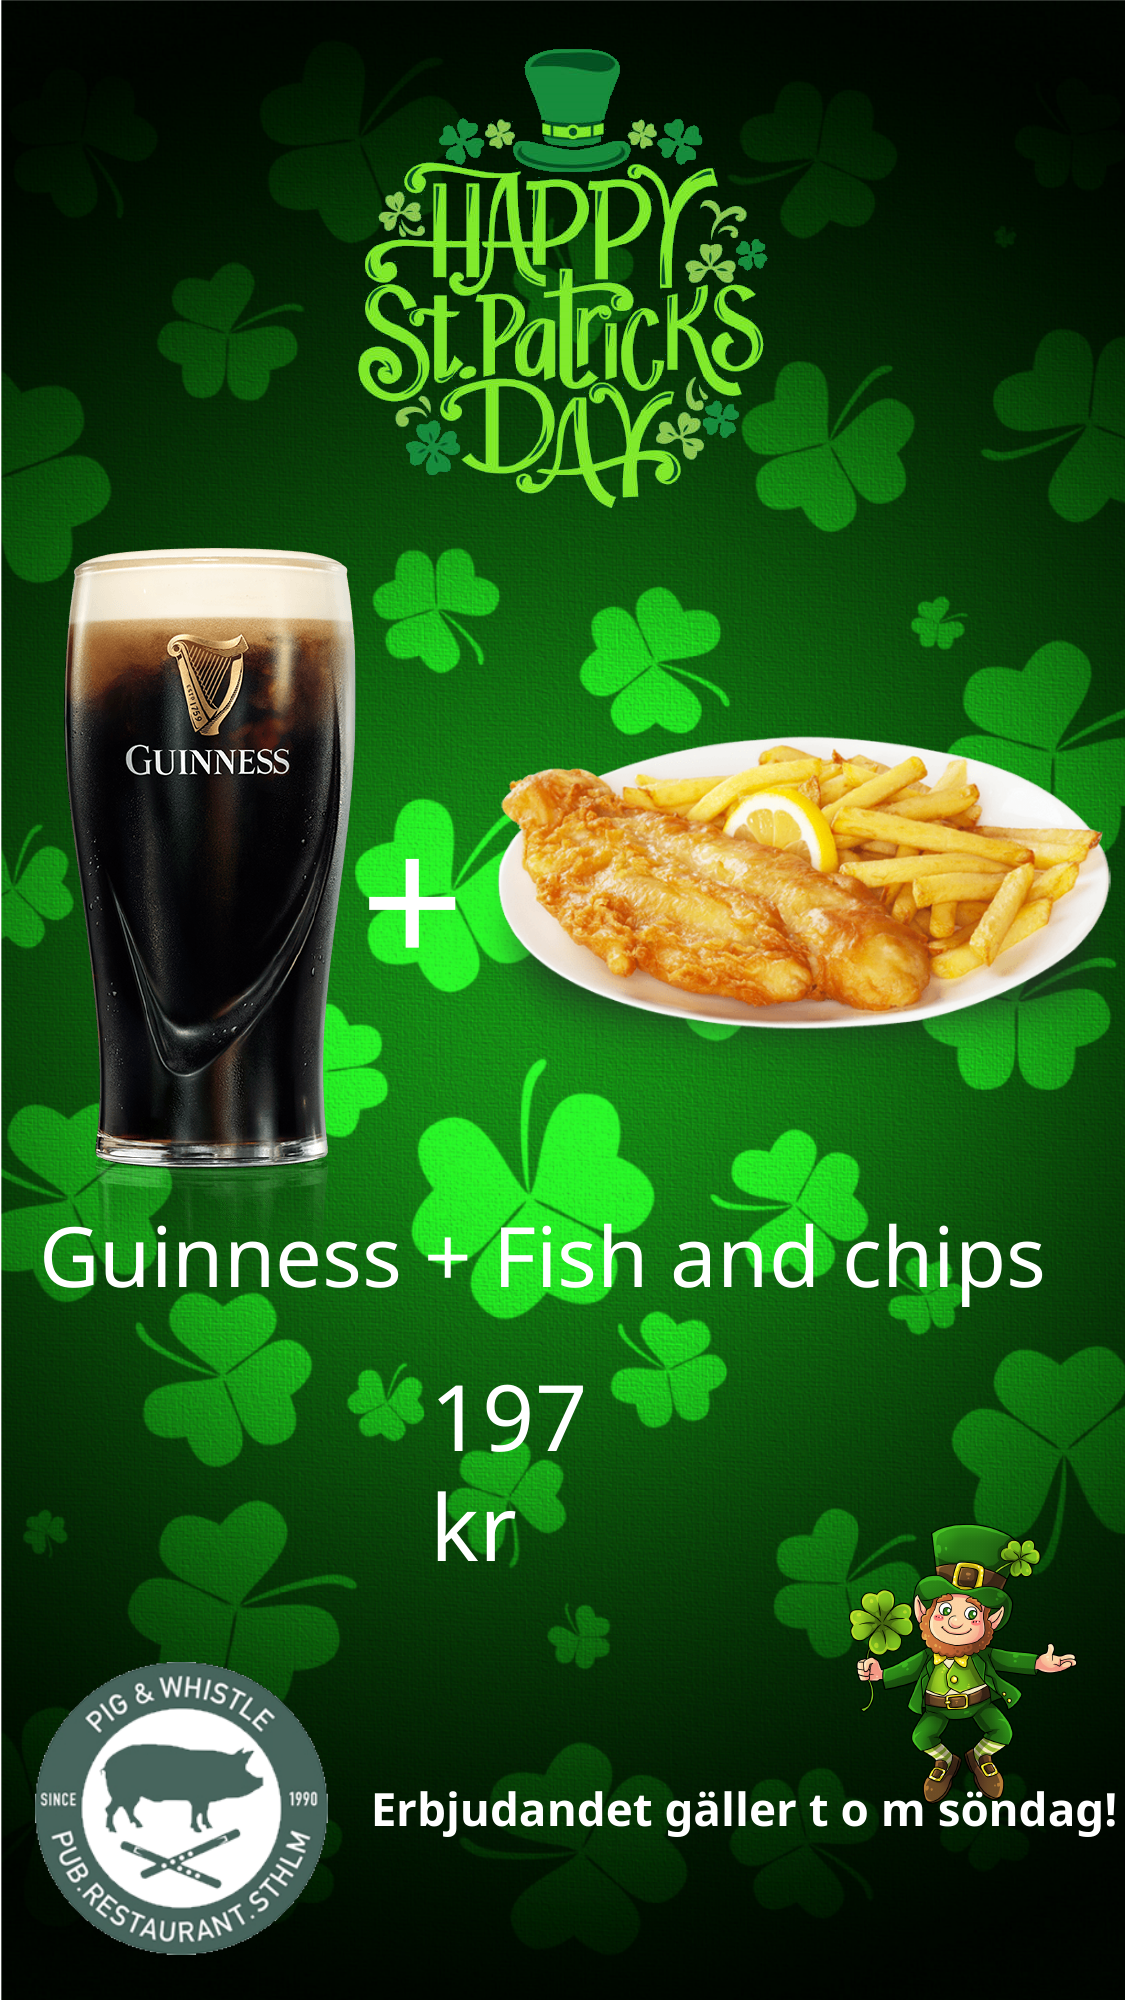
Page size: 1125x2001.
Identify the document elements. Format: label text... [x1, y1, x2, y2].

text_box + [345, 778, 511, 1016]
text_box 197 kr [415, 1351, 708, 1479]
picture [0, 0, 1125, 2000]
text_box Erbjudandet gäller t o m söndag! [355, 1773, 1111, 1844]
text_box Guinness + Fish and chips [24, 1196, 1099, 1313]
